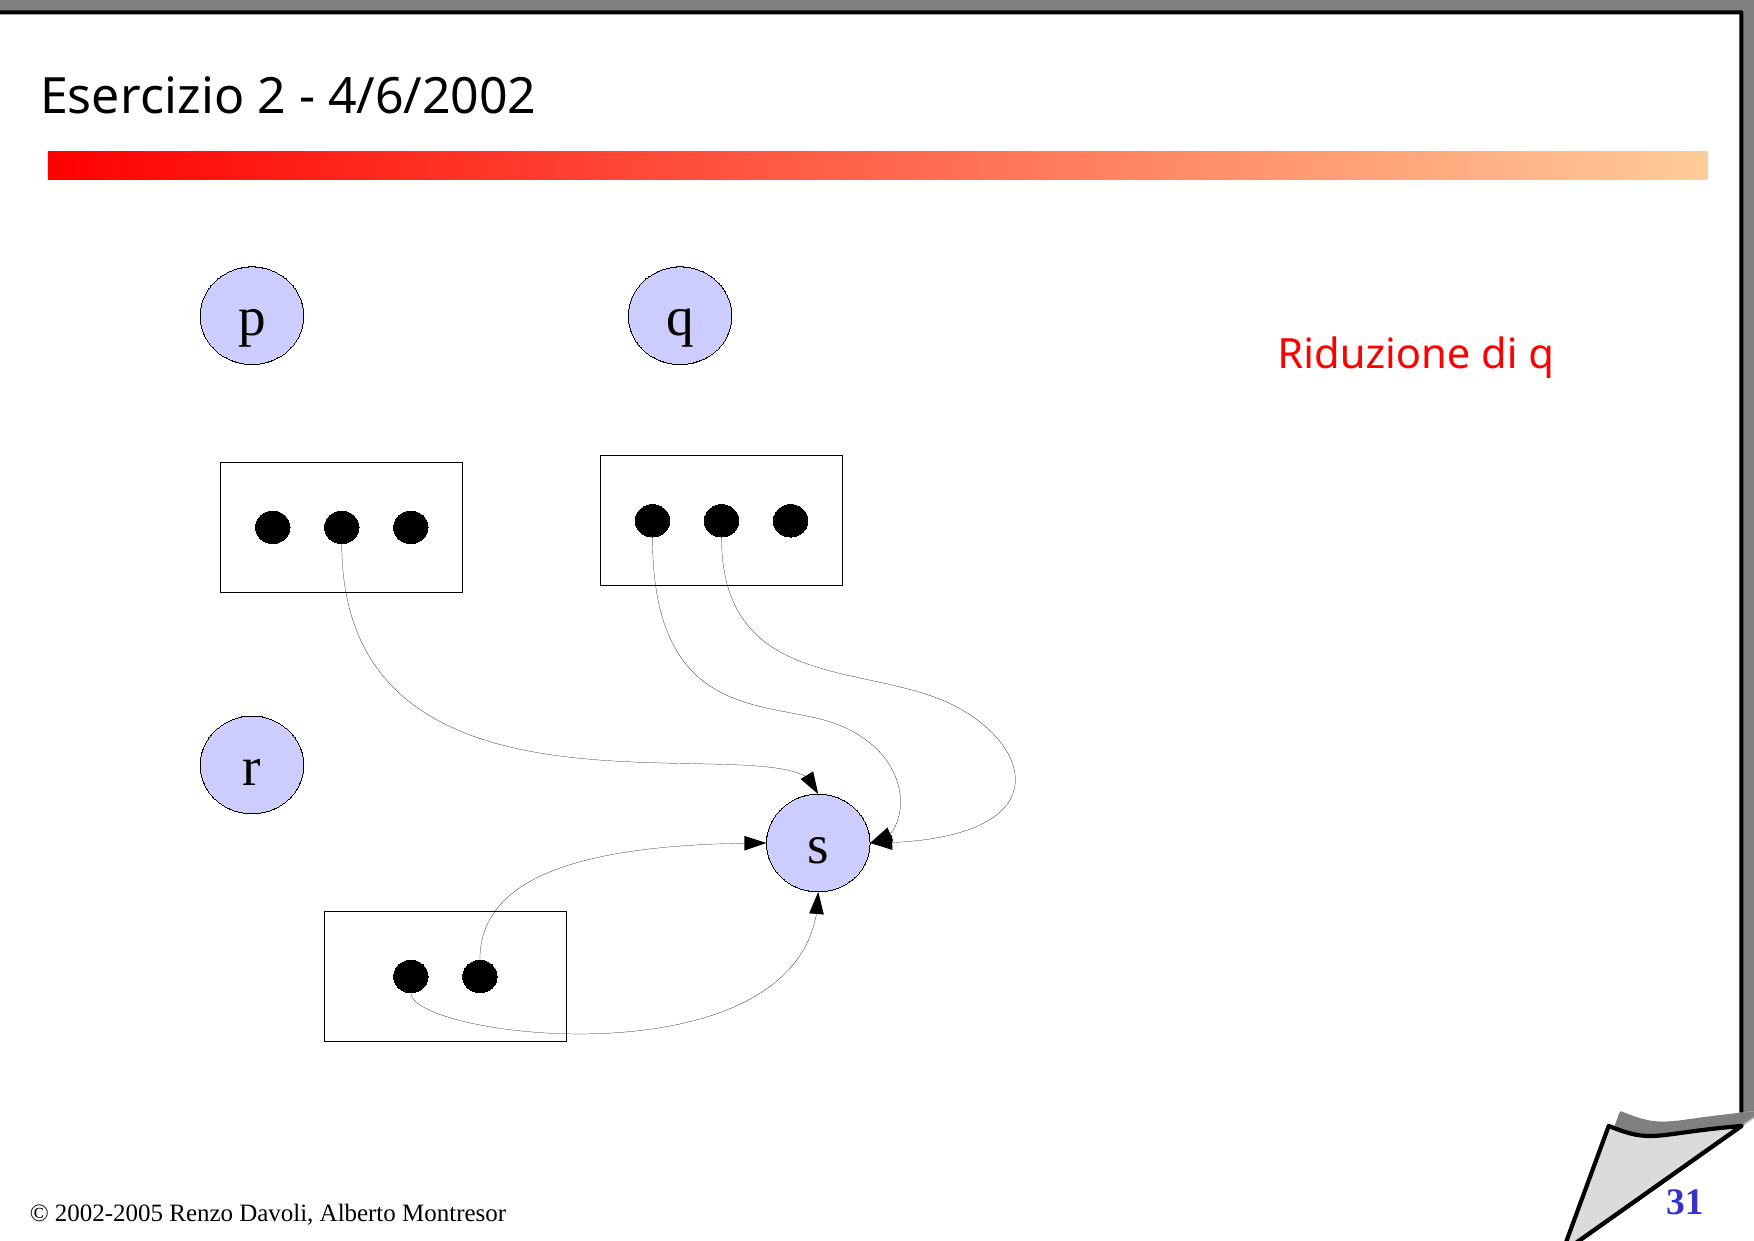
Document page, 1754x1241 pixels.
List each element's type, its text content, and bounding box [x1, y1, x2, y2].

text_box q [628, 266, 732, 365]
text_box q [750, 152, 754, 179]
text_box [773, 504, 808, 538]
text_box [255, 511, 291, 544]
text_box s [766, 794, 871, 892]
text_box p [200, 266, 304, 365]
text_box [393, 960, 429, 993]
text_box [704, 504, 739, 537]
text_box [393, 511, 429, 544]
text_box [324, 511, 360, 544]
title Esercizio 2 - 4/6/2002 [40, 49, 1714, 144]
text_box Riduzione di q [1277, 321, 1595, 453]
text_box r [200, 716, 304, 814]
text_box [635, 504, 670, 537]
text_box [462, 960, 498, 993]
